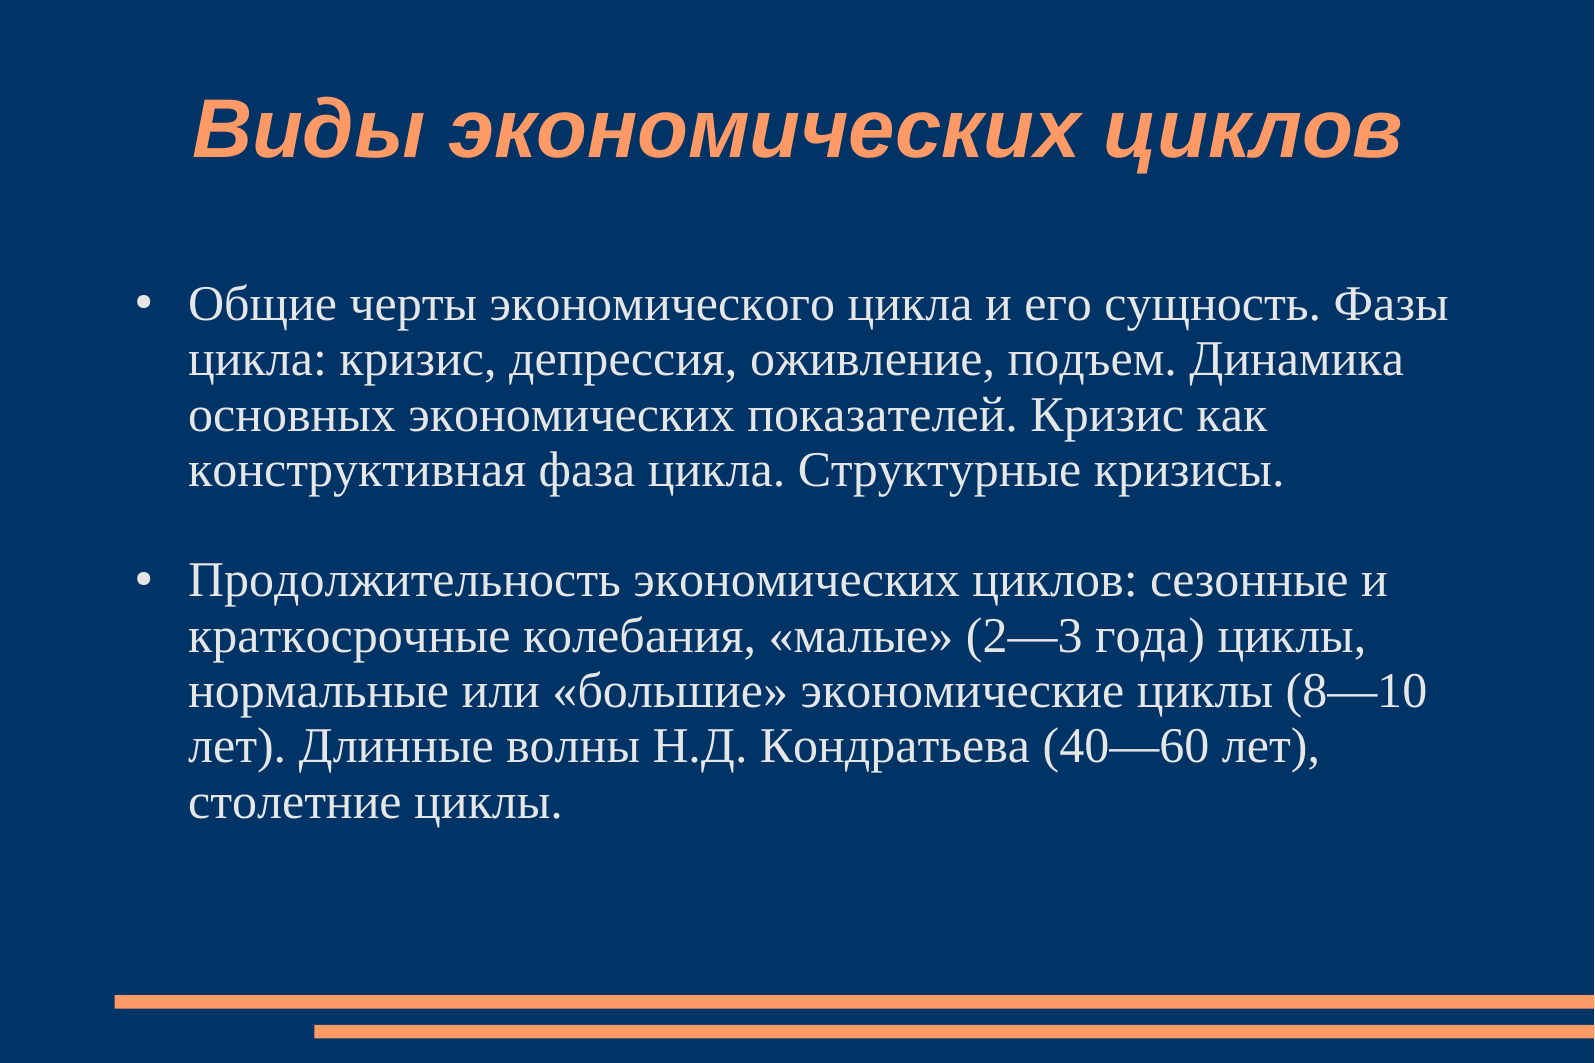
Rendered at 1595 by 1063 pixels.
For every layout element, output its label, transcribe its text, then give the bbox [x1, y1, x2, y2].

list Общие черты экономического цикла и его сущность. Фазы цикла: кризис, депрессия, оживление, подъем. Динамика основных экономических показателей. Кризис как конструктивная фаза цикла. Структурные кризисы. Продолжительность экономических циклов: сезонные и краткосрочные колебания, «малые» (2—3 года) циклы, нормальные или «большие» экономические циклы (8—10 лет). Длинные волны Н.Д. Кондратьева (40—60 лет), столетние циклы. [117, 276, 1505, 956]
title Виды экономических циклов [117, 39, 1479, 218]
